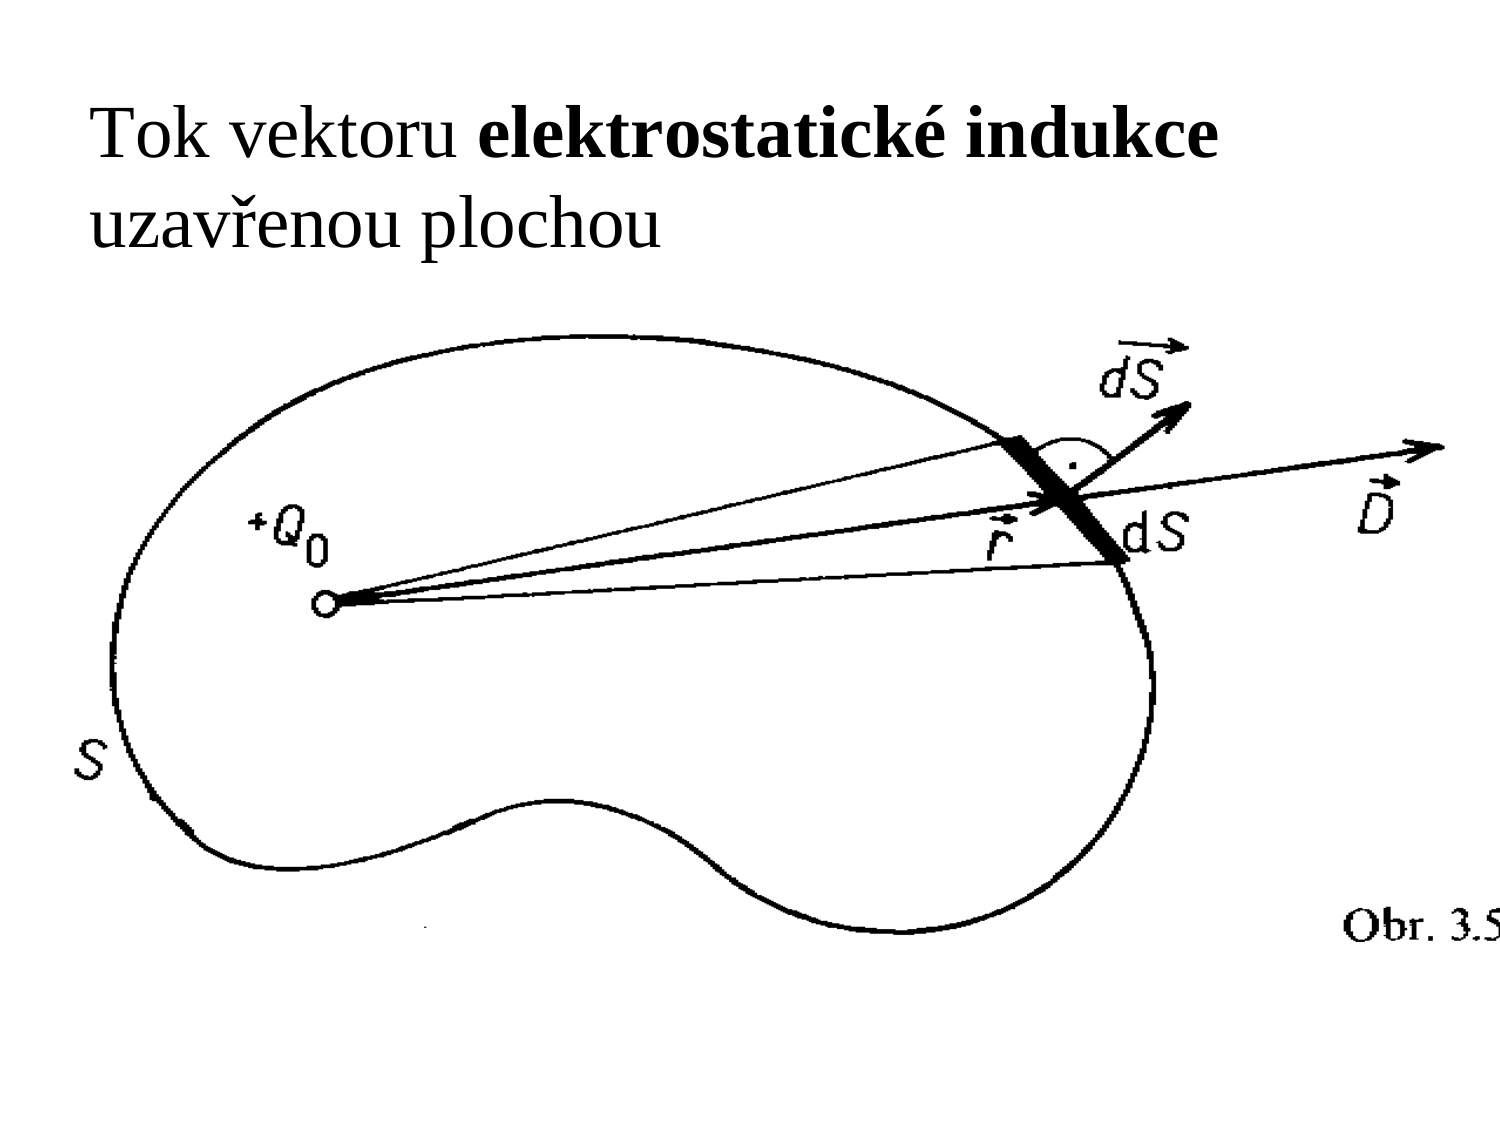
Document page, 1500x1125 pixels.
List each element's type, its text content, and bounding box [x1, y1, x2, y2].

picture [37, 312, 1500, 989]
text_box Tok vektoru elektrostatické indukce uzavřenou plochou [75, 74, 1351, 271]
